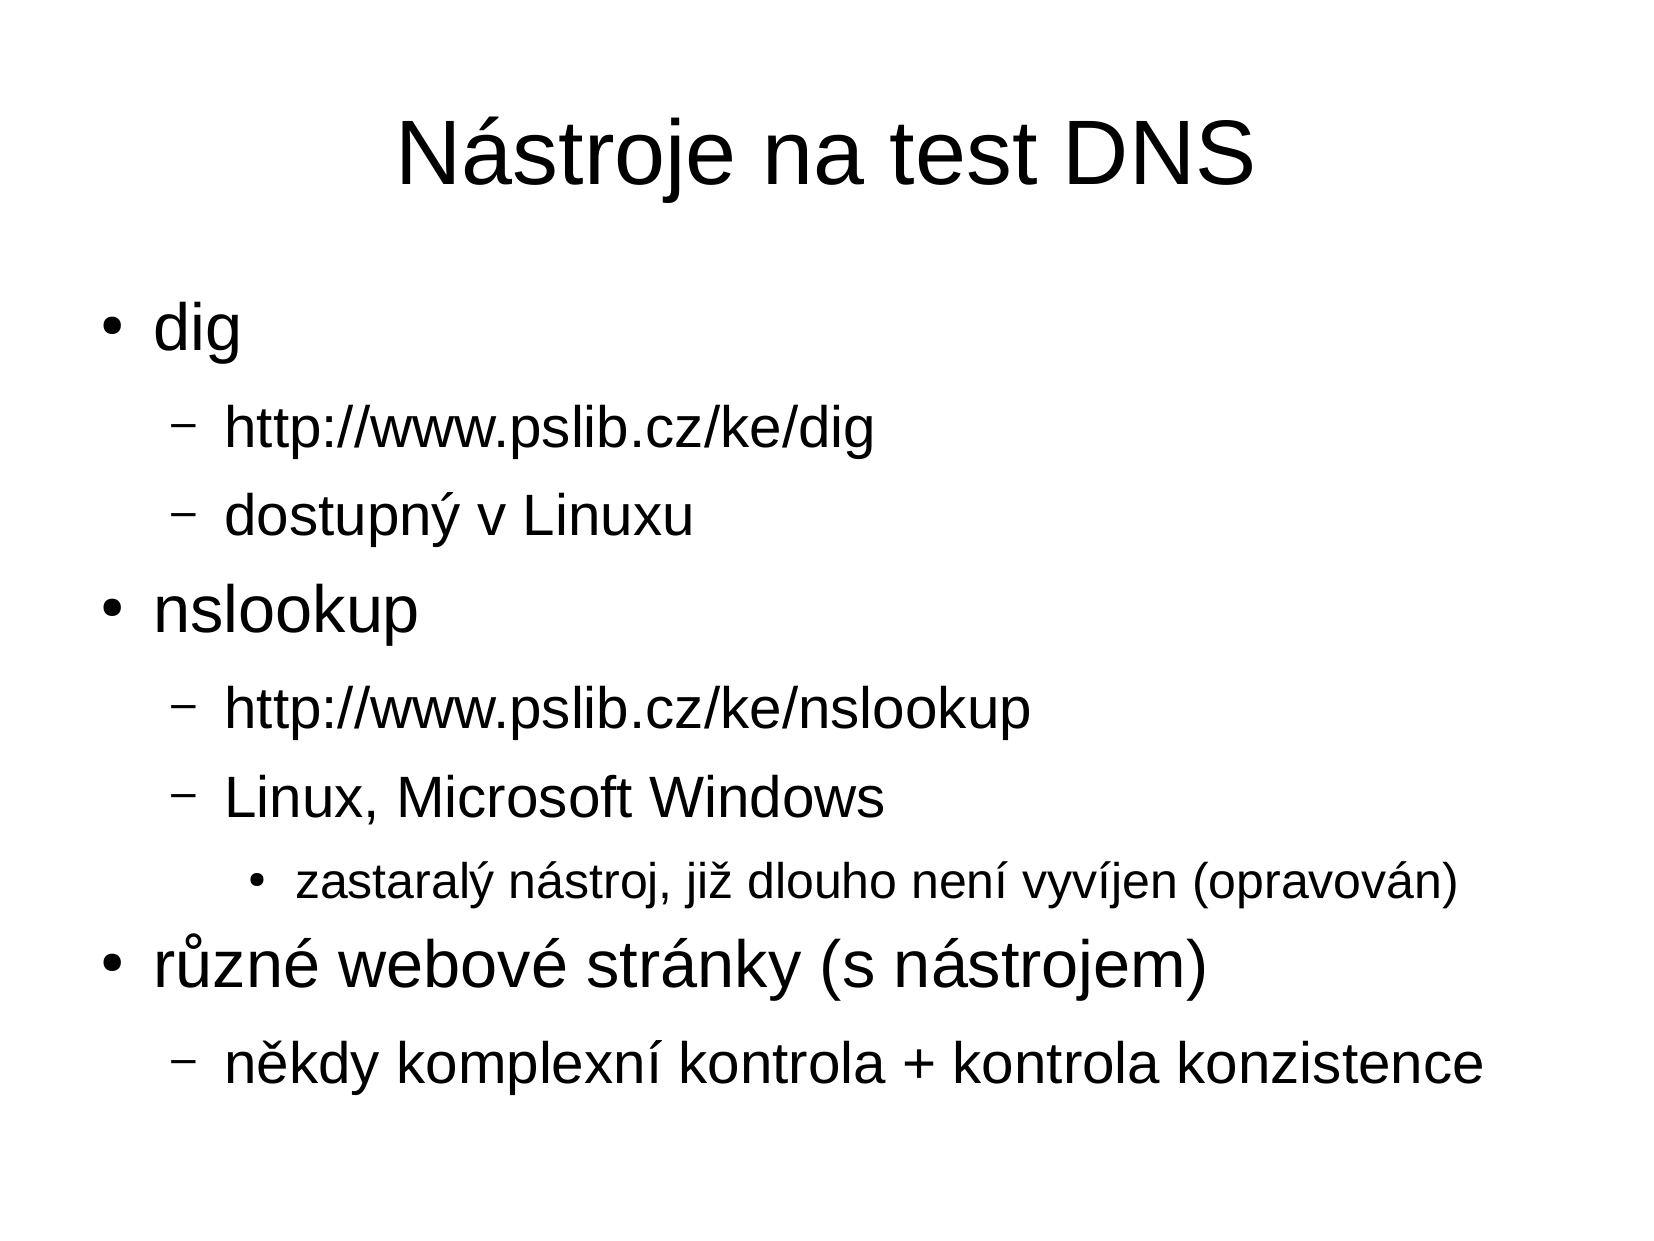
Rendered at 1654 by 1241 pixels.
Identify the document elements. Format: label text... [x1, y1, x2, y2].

list dig http://www.pslib.cz/ke/dig dostupný v Linuxu nslookup http://www.pslib.cz/ke/nslookup Linux, Microsoft Windows zastaralý nástroj, již dlouho není vyvíjen (opravován) různé webové stránky (s nástrojem) někdy komplexní kontrola + kontrola konzistence [82, 290, 1571, 1097]
title Nástroje na test DNS [82, 49, 1571, 257]
